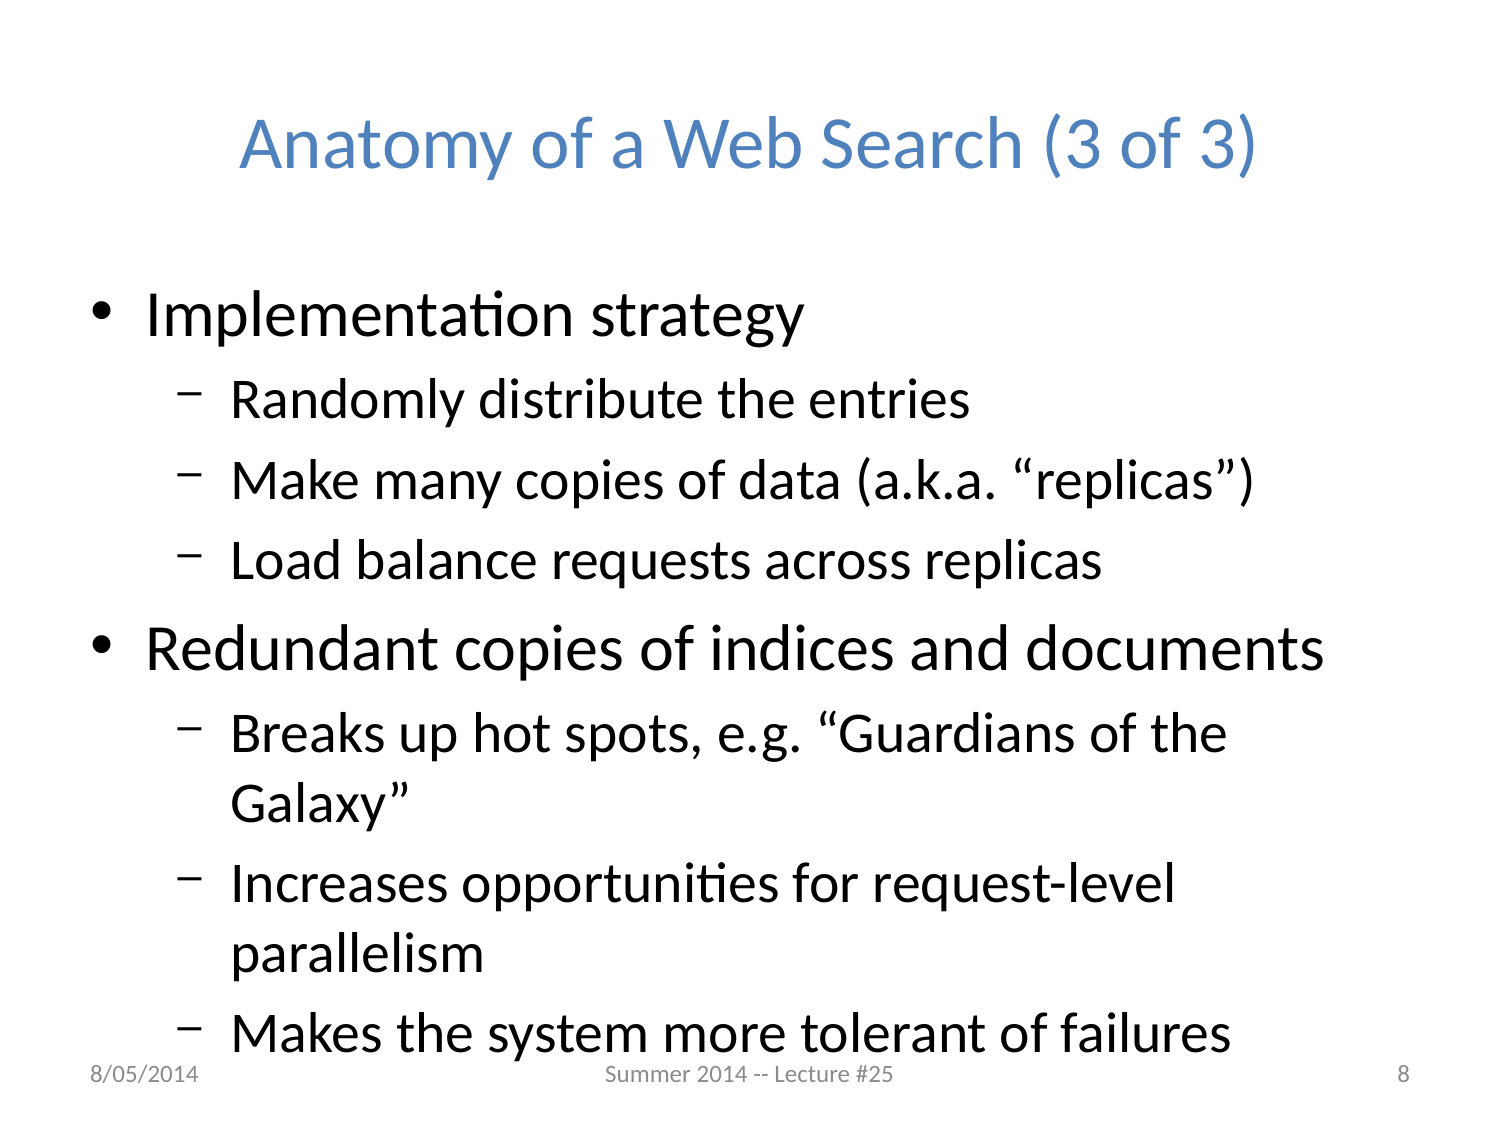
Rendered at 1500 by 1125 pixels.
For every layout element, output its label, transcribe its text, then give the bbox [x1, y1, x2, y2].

title Anatomy of a Web Search (3 of 3) [75, 45, 1425, 233]
slide_number 8/05/2014 [75, 1042, 425, 1103]
list Implementation strategy Randomly distribute the entries Make many copies of data (a.k.a. “replicas”) Load balance requests across replicas Redundant copies of indices and documents Breaks up hot spots, e.g. “Guardians of the Galaxy” Increases opportunities for request-level parallelism Makes the system more tolerant of failures [75, 262, 1425, 1073]
slide_number <number> [1074, 1042, 1425, 1103]
footer Summer 2014 -- Lecture #25 [512, 1042, 988, 1103]
